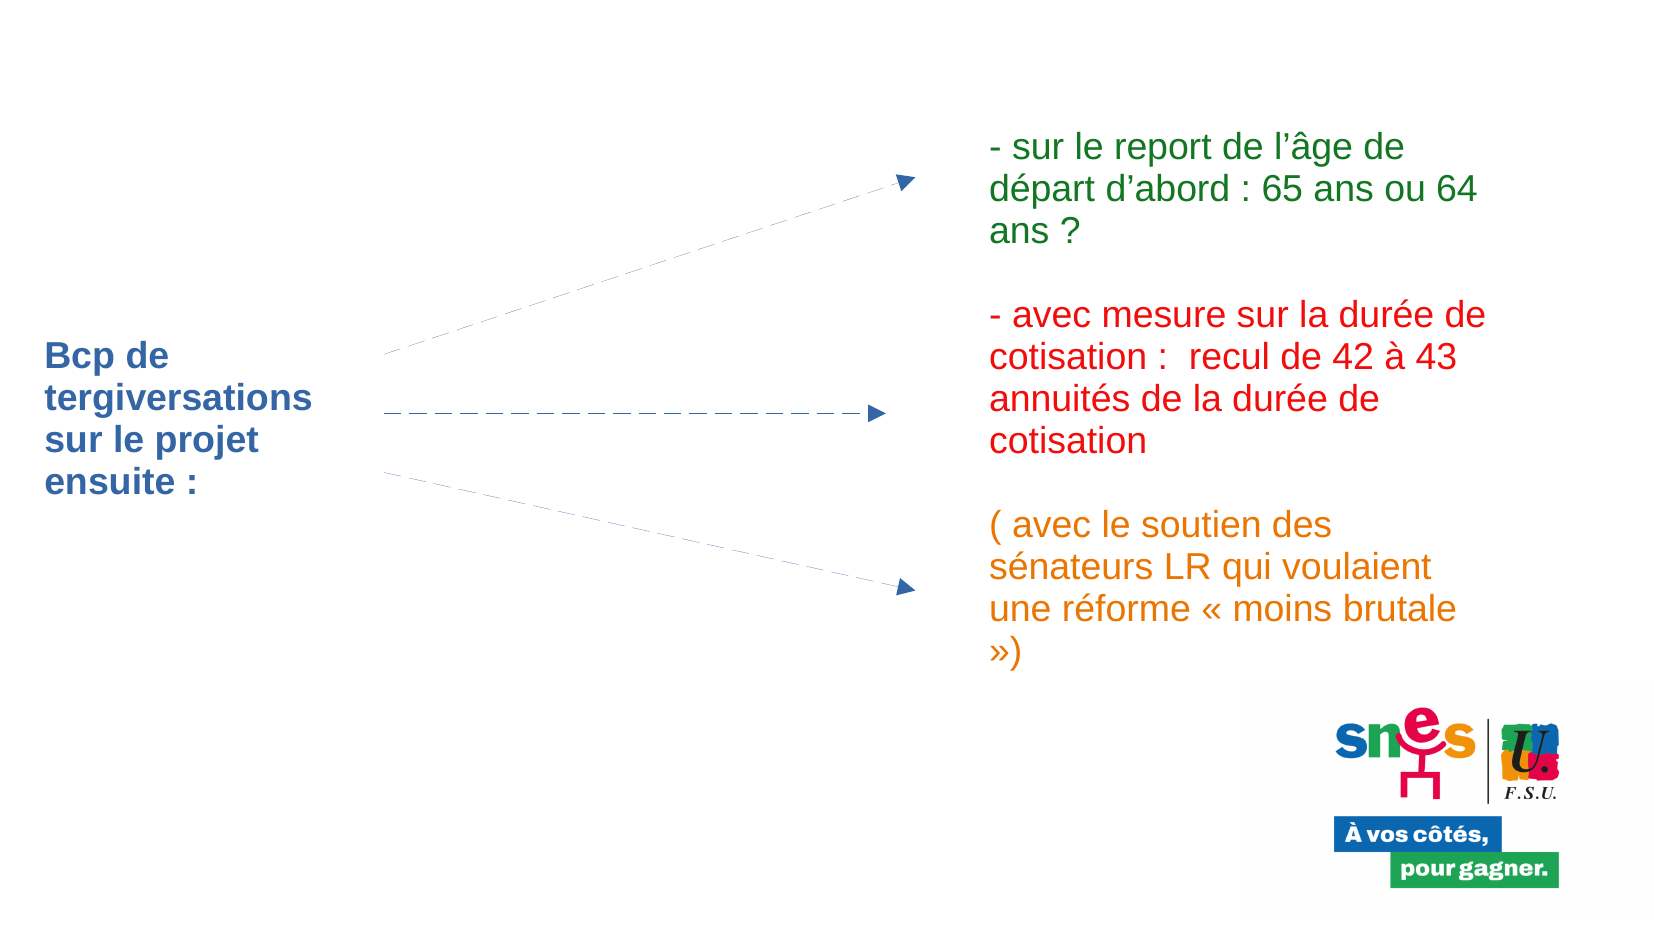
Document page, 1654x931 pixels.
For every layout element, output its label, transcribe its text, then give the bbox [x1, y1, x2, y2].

picture [1239, 679, 1654, 916]
text_box Bcp de tergiversations sur le projet ensuite : [29, 326, 355, 552]
text_box - sur le report de l’âge de départ d’abord : 65 ans ou 64 ans ? - avec mesure sur la durée de cotisation : recul de 42 à 43 annuités de la durée de cotisation ( avec le soutien des sénateurs LR qui voulaient une réforme « moins brutale ») [974, 34, 1506, 680]
